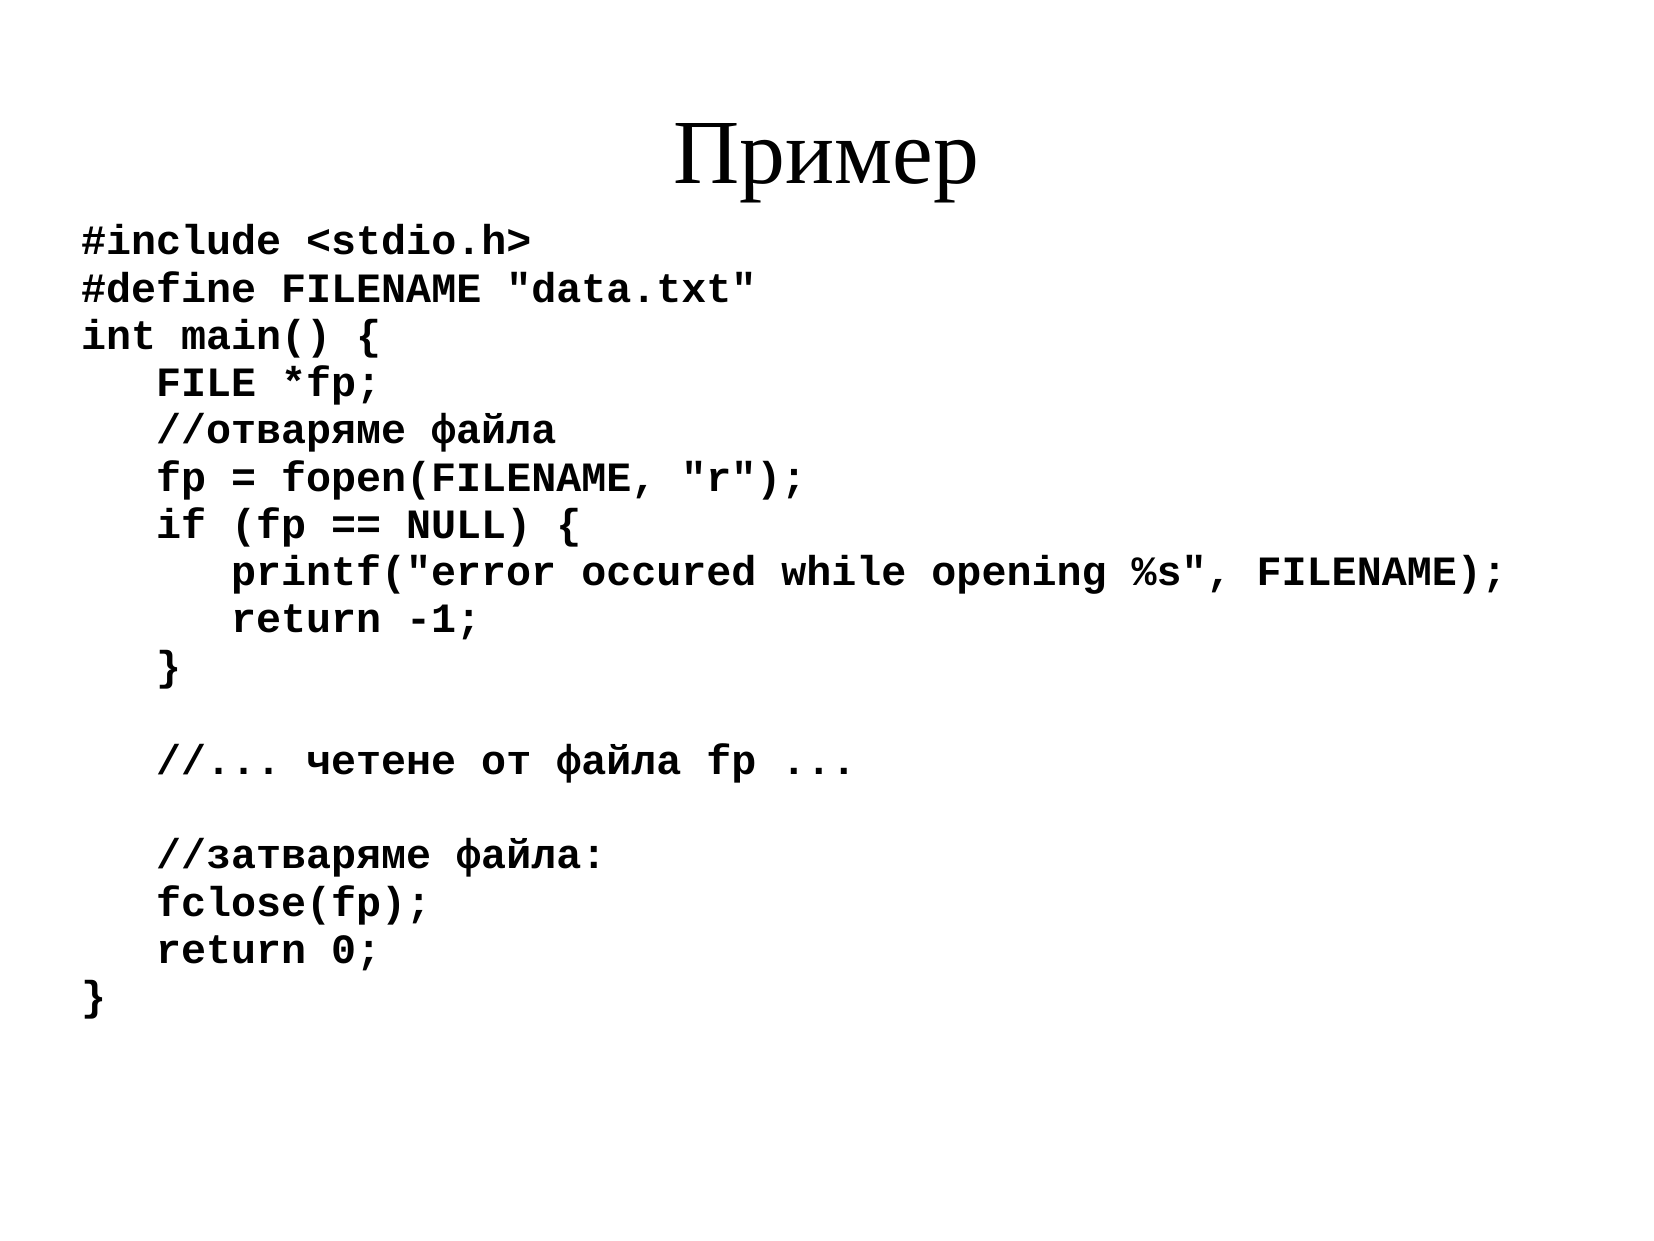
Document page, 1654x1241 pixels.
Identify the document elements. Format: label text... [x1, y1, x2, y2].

text_box #include <stdio.h> #define FILENAME "data.txt" int main() { FILE *fp; //отваряме файла fp = fopen(FILENAME, "r"); if (fp == NULL) { printf("error occured while opening %s", FILENAME); return -1; } //... четене от файла fp ... //затваряме файла: fclose(fp); return 0; } [66, 212, 1654, 1040]
title Пример [82, 49, 1571, 212]
